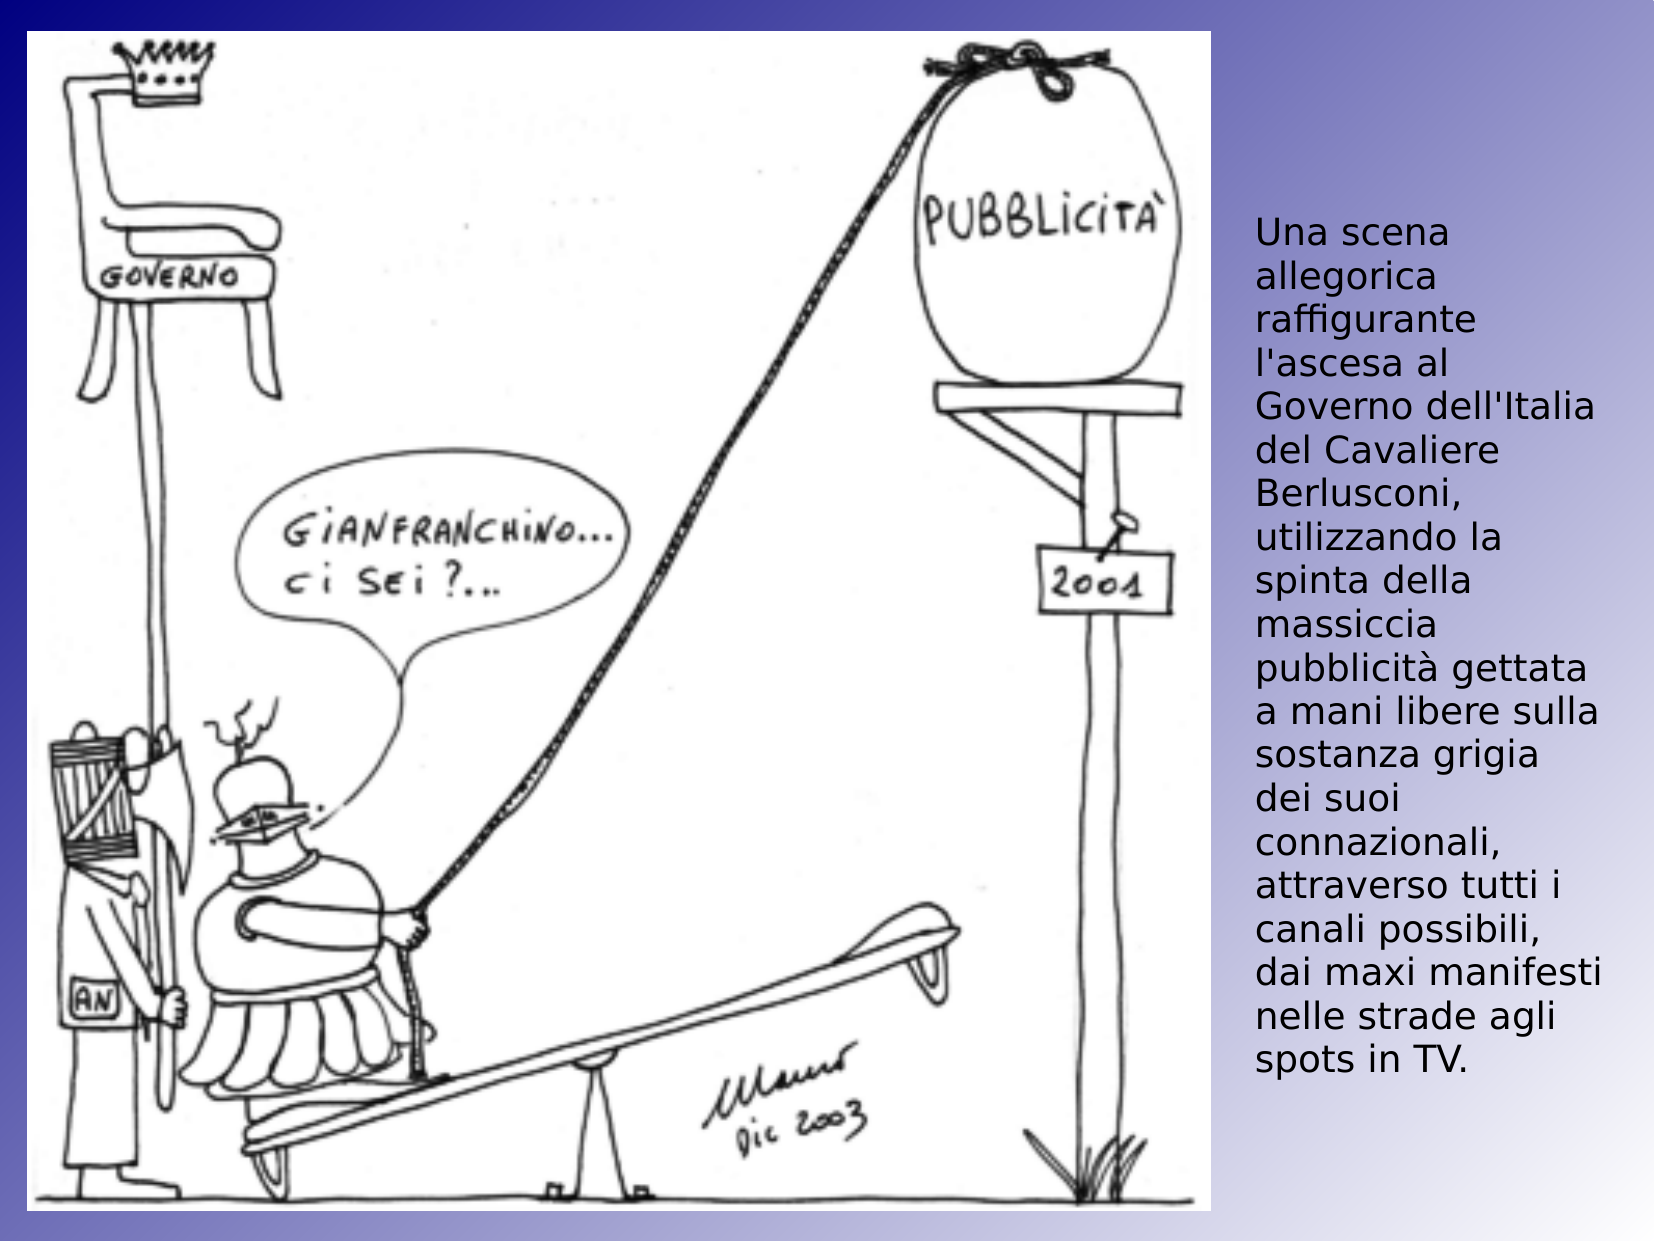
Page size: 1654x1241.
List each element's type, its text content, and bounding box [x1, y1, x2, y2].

picture [27, 31, 1211, 1211]
text_box Una scena allegorica raffigurante l'ascesa al Governo dell'Italia del Cavaliere Berlusconi, utilizzando la spinta della massiccia pubblicità gettata a mani libere sulla sostanza grigia dei suoi connazionali, attraverso tutti i canali possibili, dai maxi manifesti nelle strade agli spots in TV. [1240, 29, 1625, 1211]
